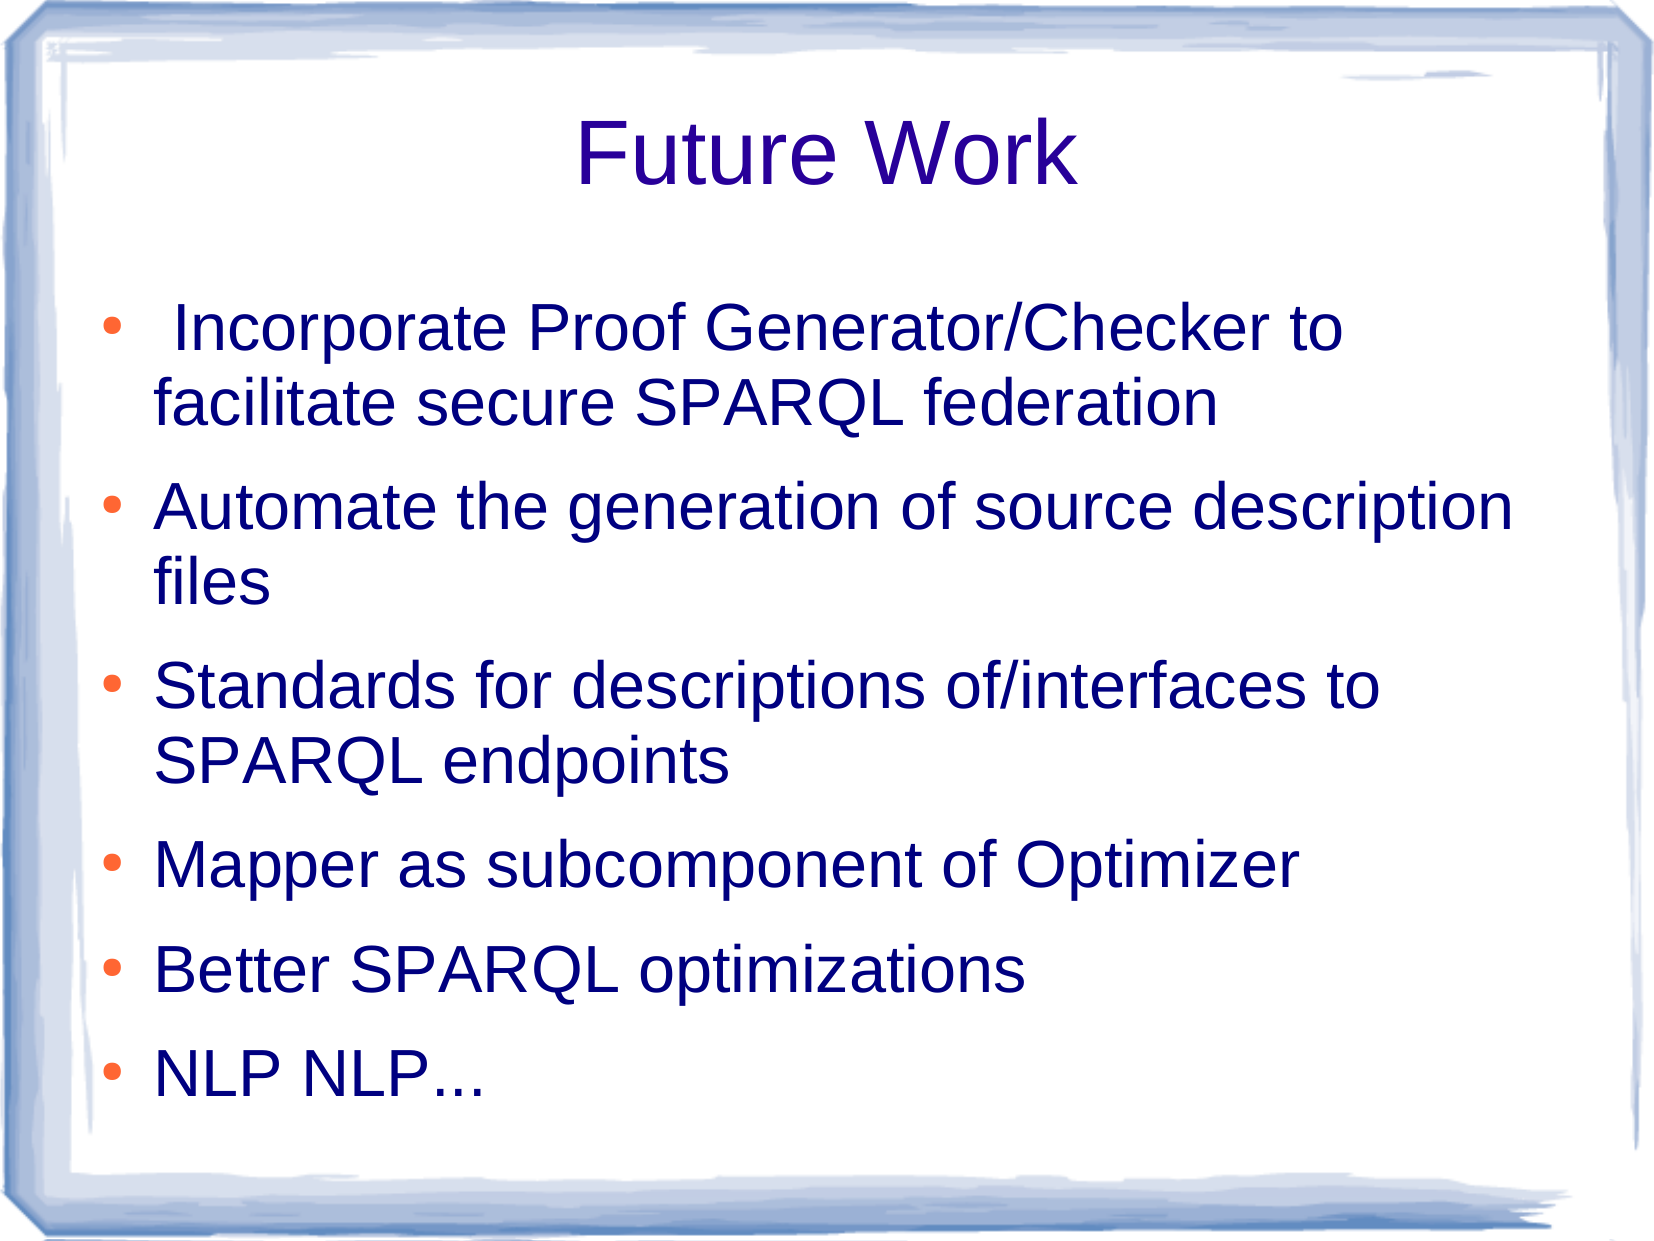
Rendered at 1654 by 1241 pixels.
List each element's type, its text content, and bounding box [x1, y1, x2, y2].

list Incorporate Proof Generator/Checker to facilitate secure SPARQL federation Automate the generation of source description files Standards for descriptions of/interfaces to SPARQL endpoints Mapper as subcomponent of Optimizer Better SPARQL optimizations NLP NLP... [82, 290, 1571, 1111]
title Future Work [82, 49, 1571, 257]
picture [0, 0, 1654, 1241]
